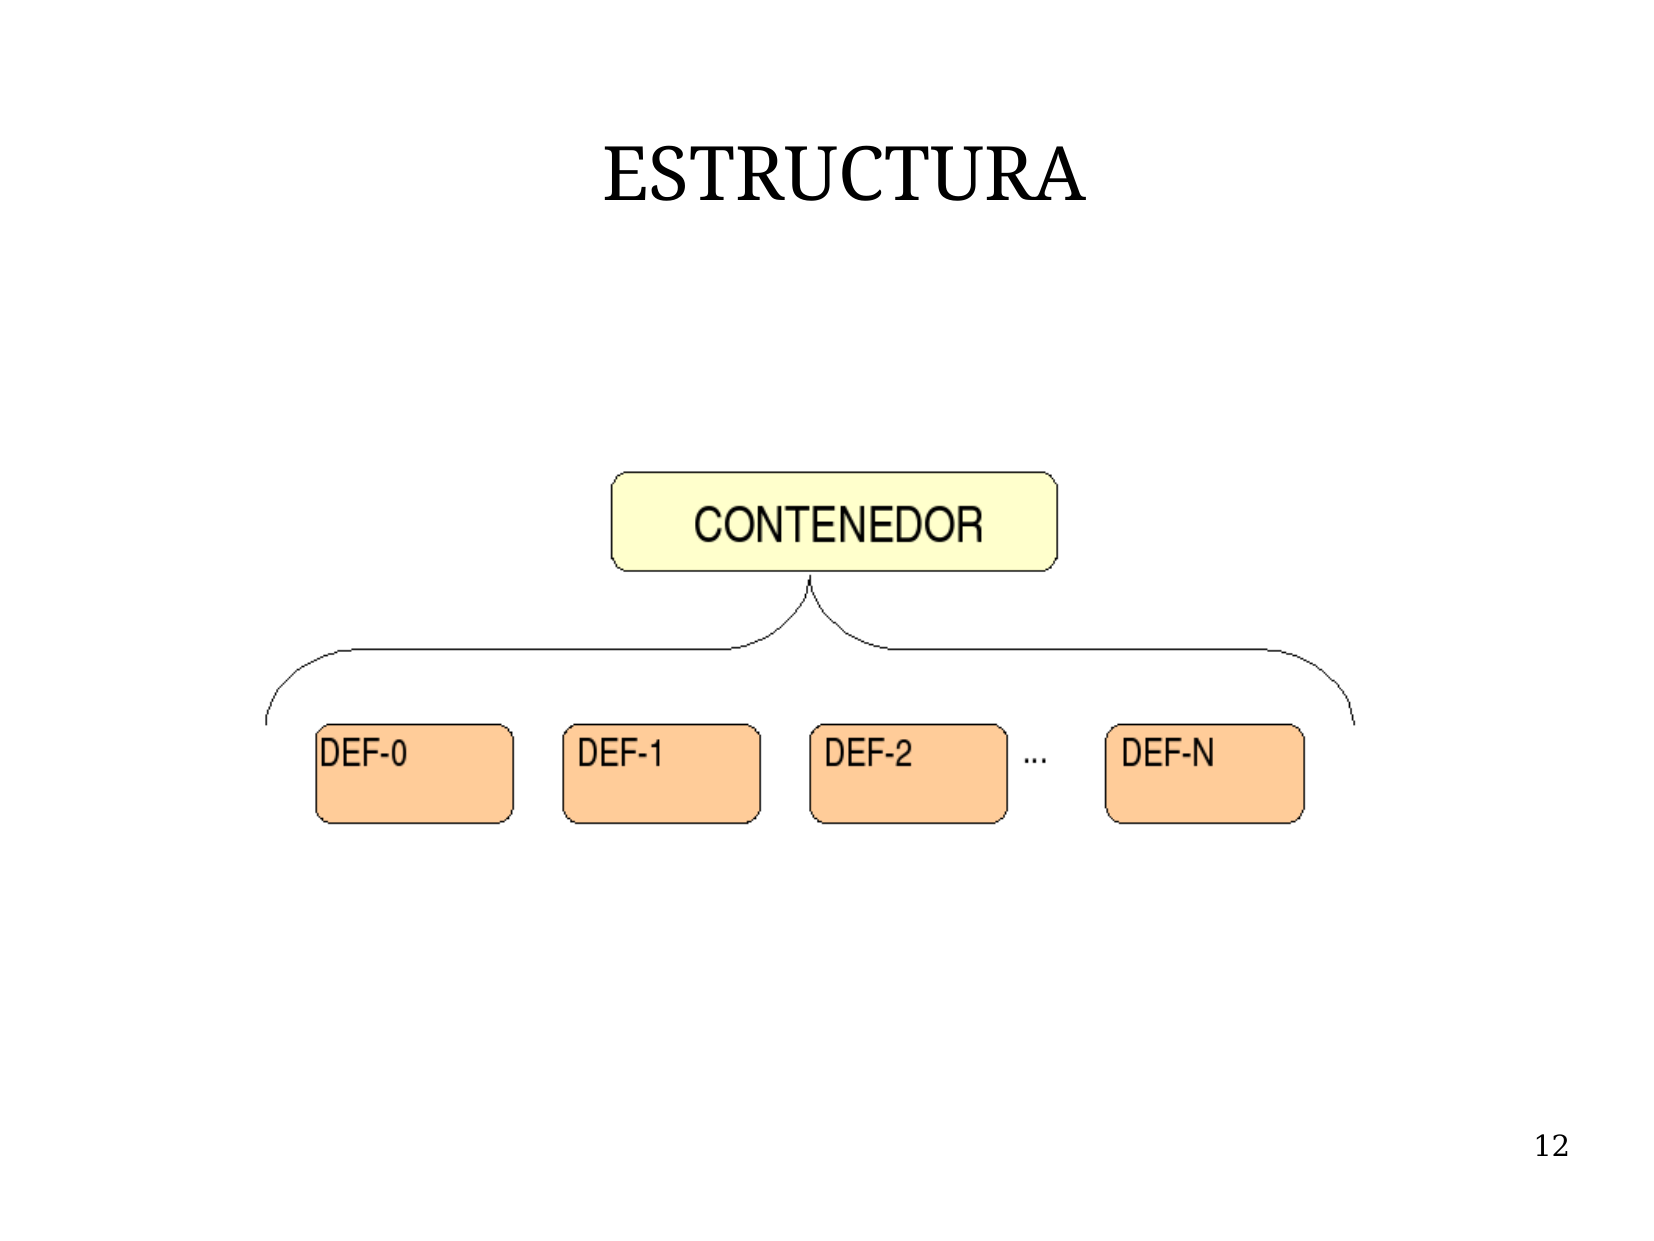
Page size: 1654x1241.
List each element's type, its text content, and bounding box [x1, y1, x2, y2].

picture [236, 442, 1399, 865]
title ESTRUCTURA [82, 18, 1571, 288]
